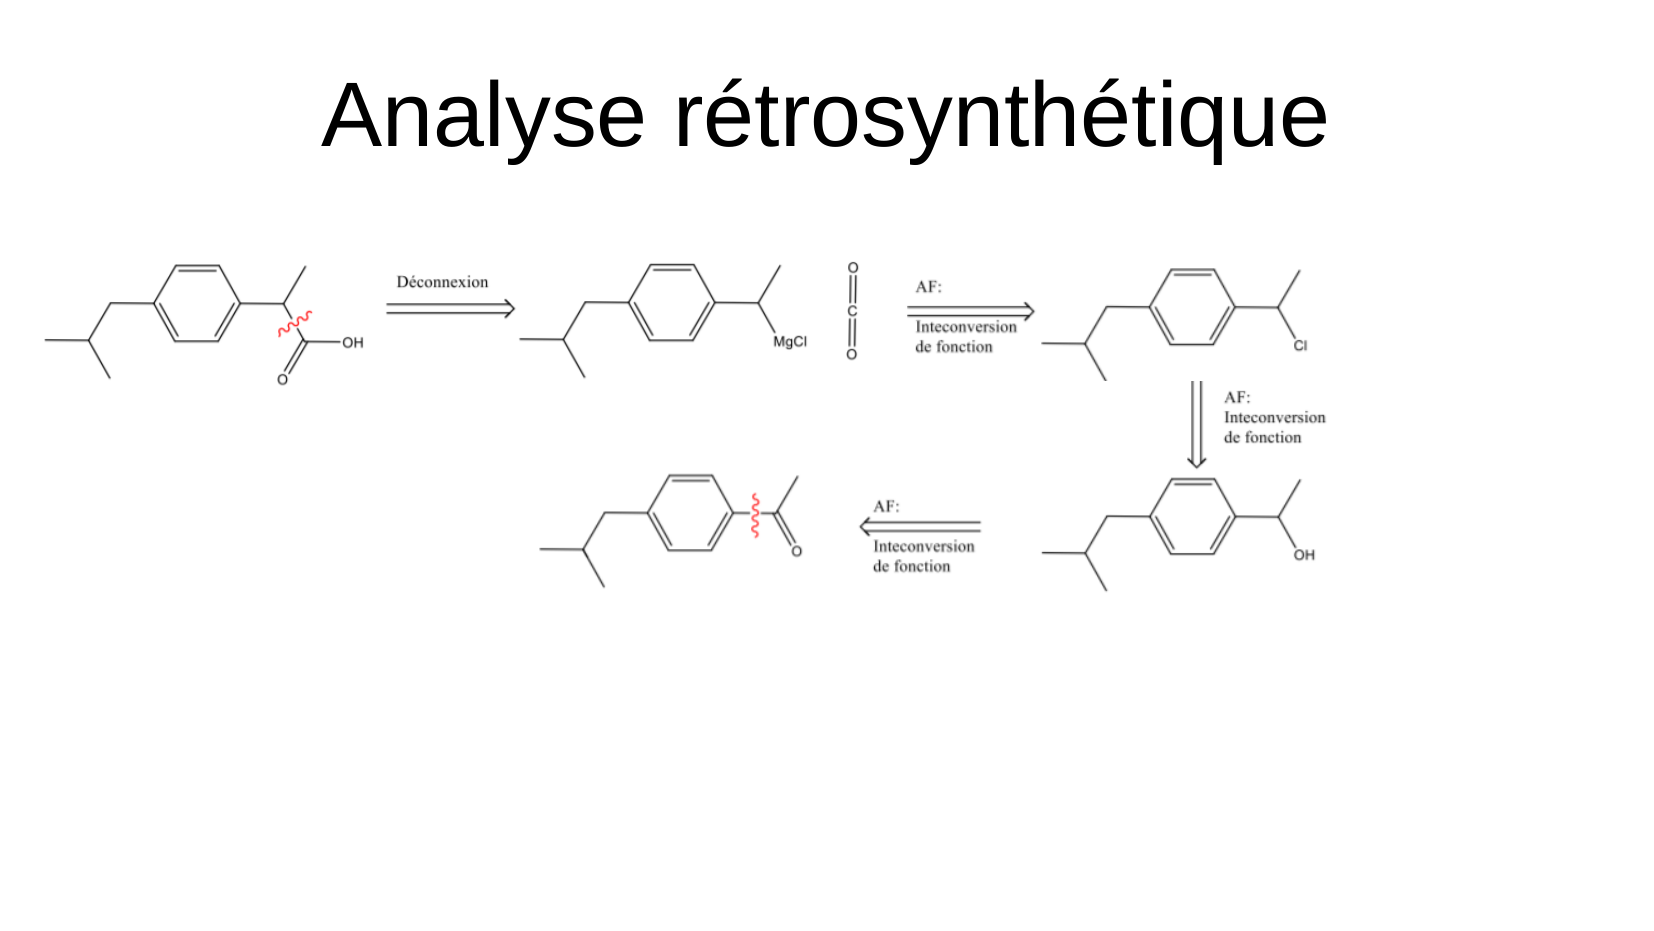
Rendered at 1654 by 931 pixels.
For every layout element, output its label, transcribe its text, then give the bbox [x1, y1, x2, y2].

picture [477, 430, 993, 626]
title Analyse rétrosynthétique [82, 37, 1571, 193]
picture [35, 212, 1353, 615]
